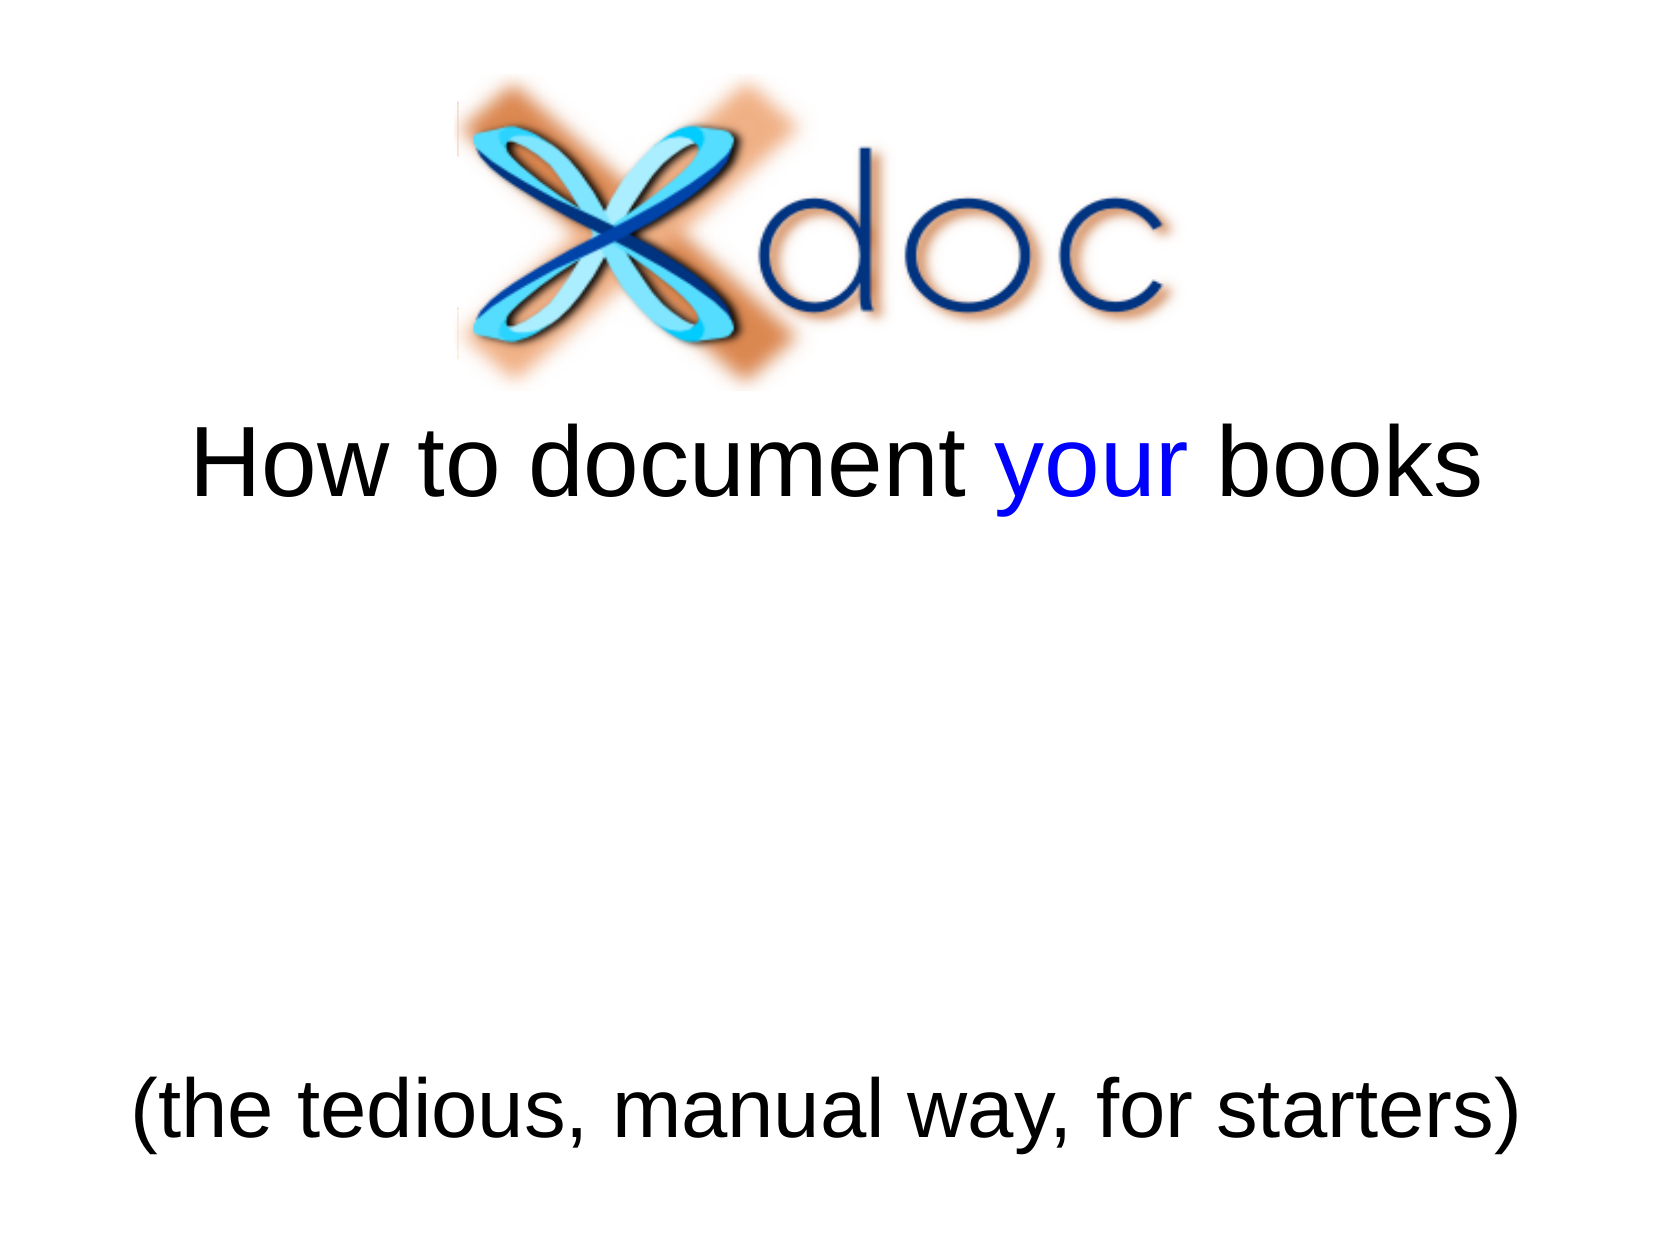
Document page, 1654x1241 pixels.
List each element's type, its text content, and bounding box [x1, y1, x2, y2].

text_box How to document your books [175, 398, 1499, 525]
text_box (the tedious, manual way, for starters) [116, 1054, 1538, 1163]
picture [454, 74, 1186, 391]
